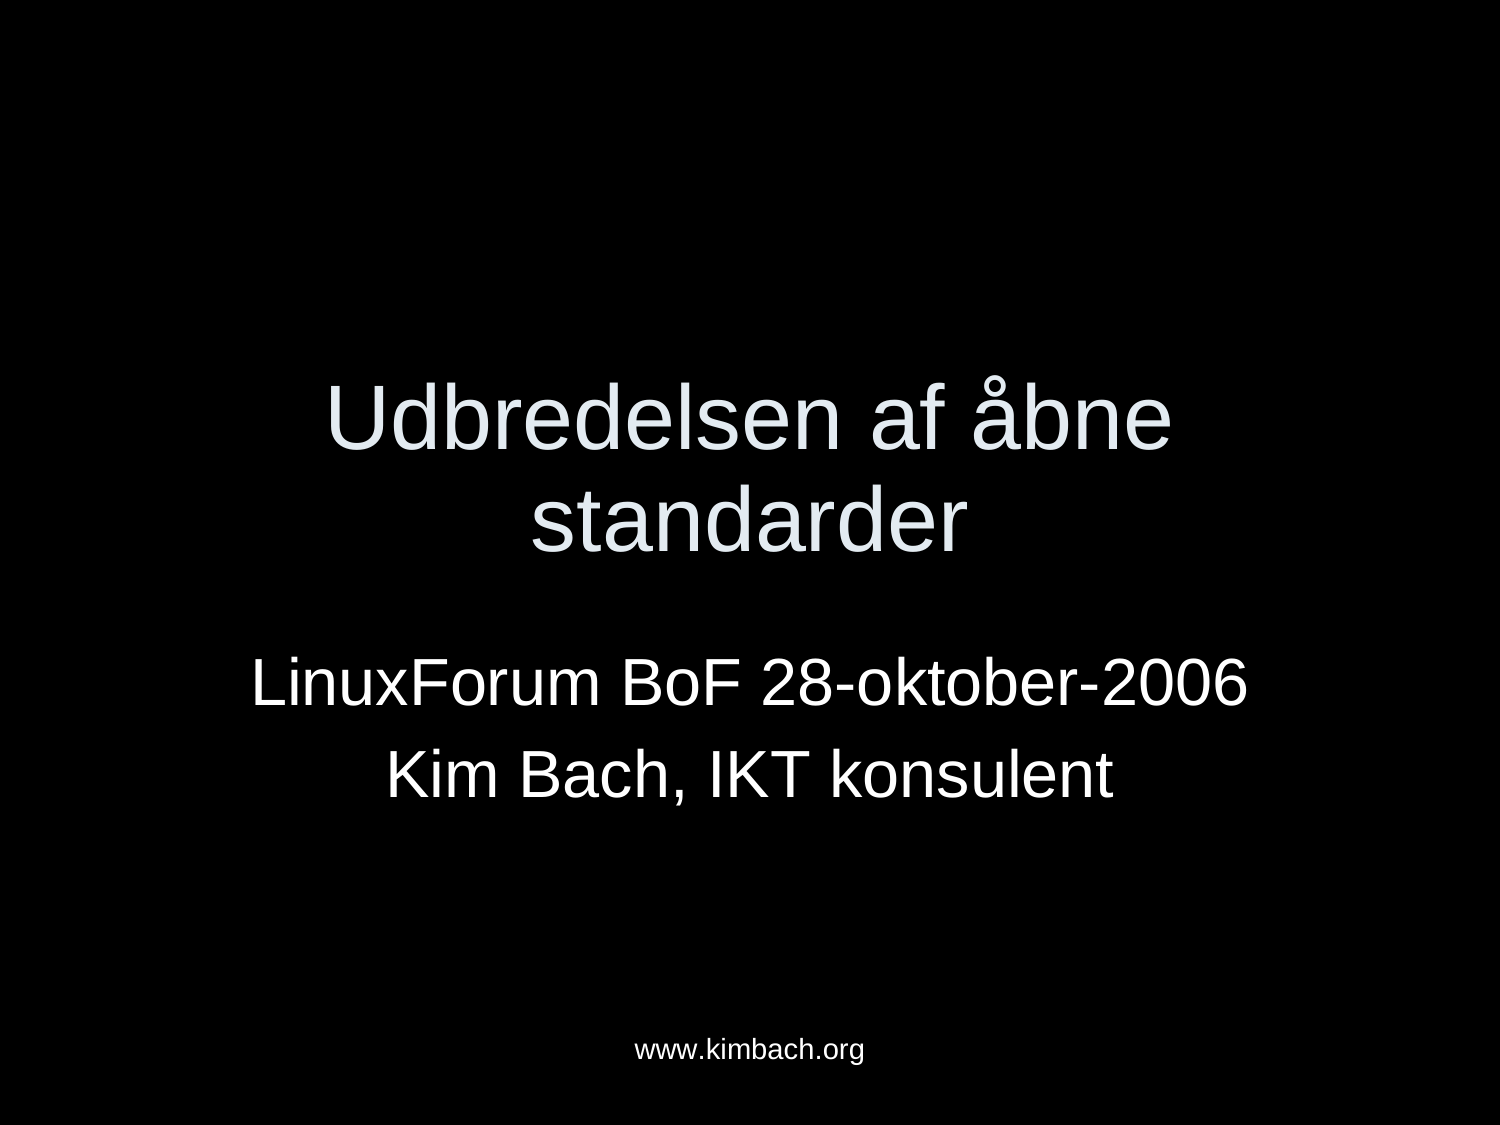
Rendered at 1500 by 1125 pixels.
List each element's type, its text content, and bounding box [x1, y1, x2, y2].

title Udbredelsen af åbne standarder [112, 351, 1388, 587]
subtitle LinuxForum BoF 28-oktober-2006 Kim Bach, IKT konsulent [225, 637, 1276, 926]
